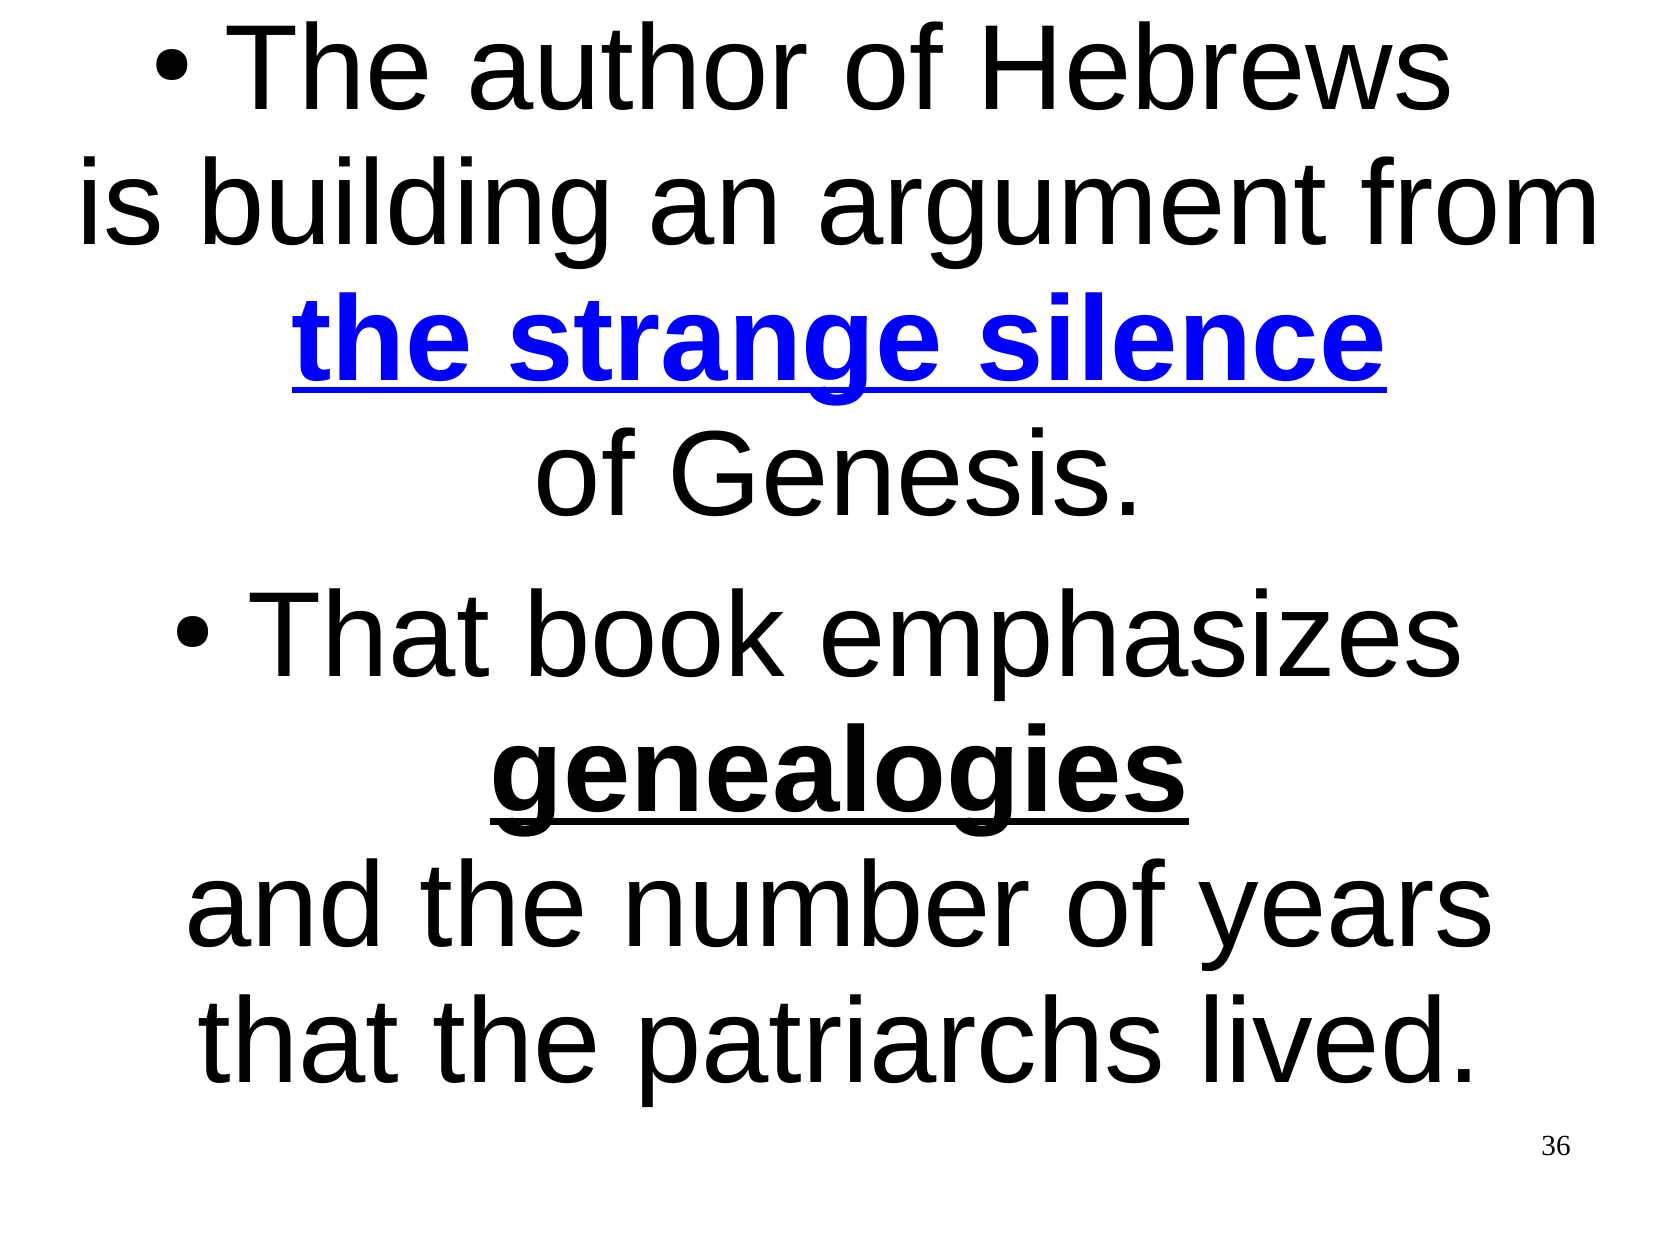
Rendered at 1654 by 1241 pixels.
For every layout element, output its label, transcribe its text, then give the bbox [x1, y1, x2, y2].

list The author of Hebrews is building an argument from the strange silence of Genesis. That book emphasizes genealogies and the number of years that the patriarchs lived. [0, 0, 1651, 1238]
